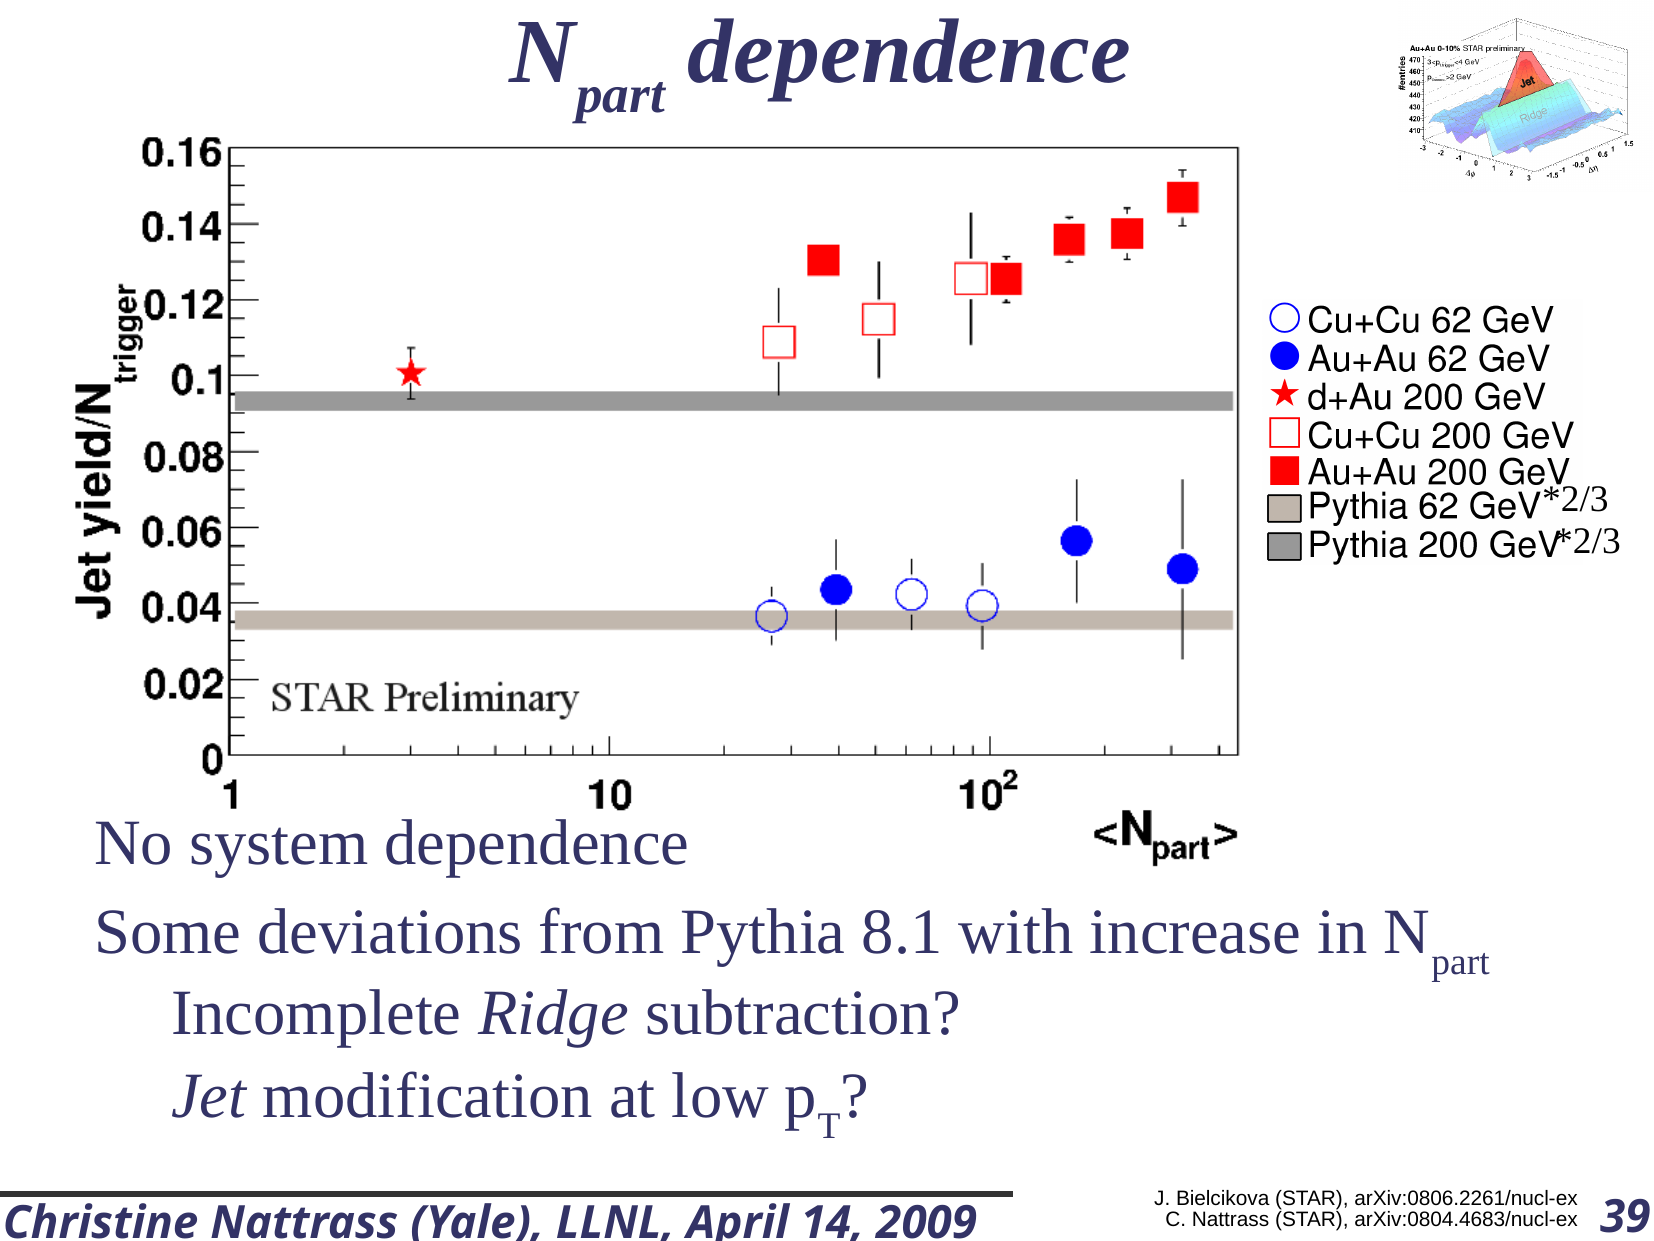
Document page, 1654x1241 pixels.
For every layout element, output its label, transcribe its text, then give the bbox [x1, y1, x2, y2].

text_box *2/3 [1539, 512, 1654, 570]
text_box J. Bielcikova (STAR), arXiv:0806.2261/nucl-ex C. Nattrass (STAR), arXiv:0804.4683/nucl-ex [1077, 1204, 1593, 1241]
list No system dependence Some deviations from Pythia 8.1 with increase in Npart Incomplete Ridge subtraction? Jet modification at low pT? [76, 824, 1645, 1204]
text_box *2/3 [1527, 470, 1642, 528]
title Npart dependence [76, 0, 1398, 125]
picture [1398, 0, 1654, 192]
picture [70, 136, 1254, 876]
picture [1262, 299, 1583, 565]
